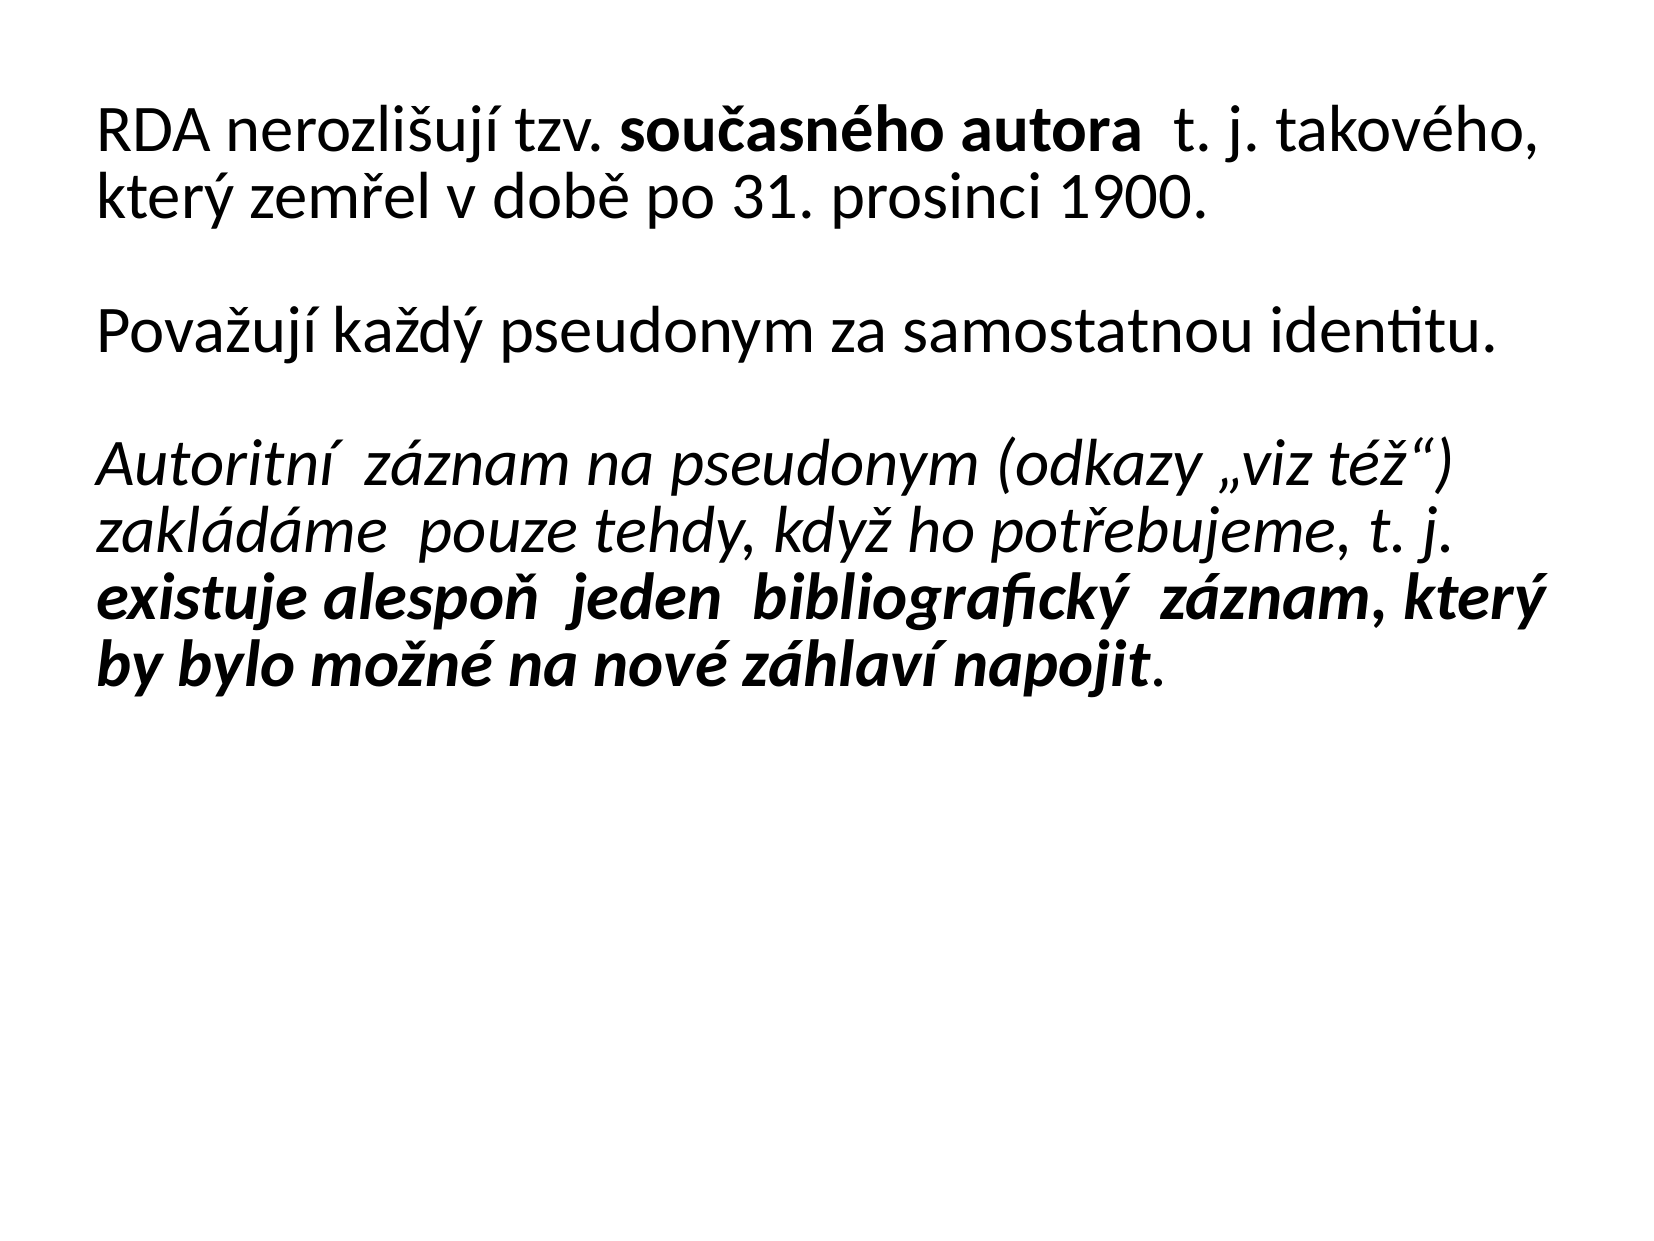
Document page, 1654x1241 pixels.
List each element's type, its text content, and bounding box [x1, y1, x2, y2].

text_box RDA nerozlišují tzv. současného autora t. j. takového, který zemřel v době po 31. prosinci 1900. Považují každý pseudonym za samostatnou identitu. Autoritní záznam na pseudonym (odkazy „viz též“) zakládáme pouze tehdy, když ho potřebujeme, t. j. existuje alespoň jeden bibliografický záznam, který by bylo možné na nové záhlaví napojit. [81, 94, 1580, 843]
